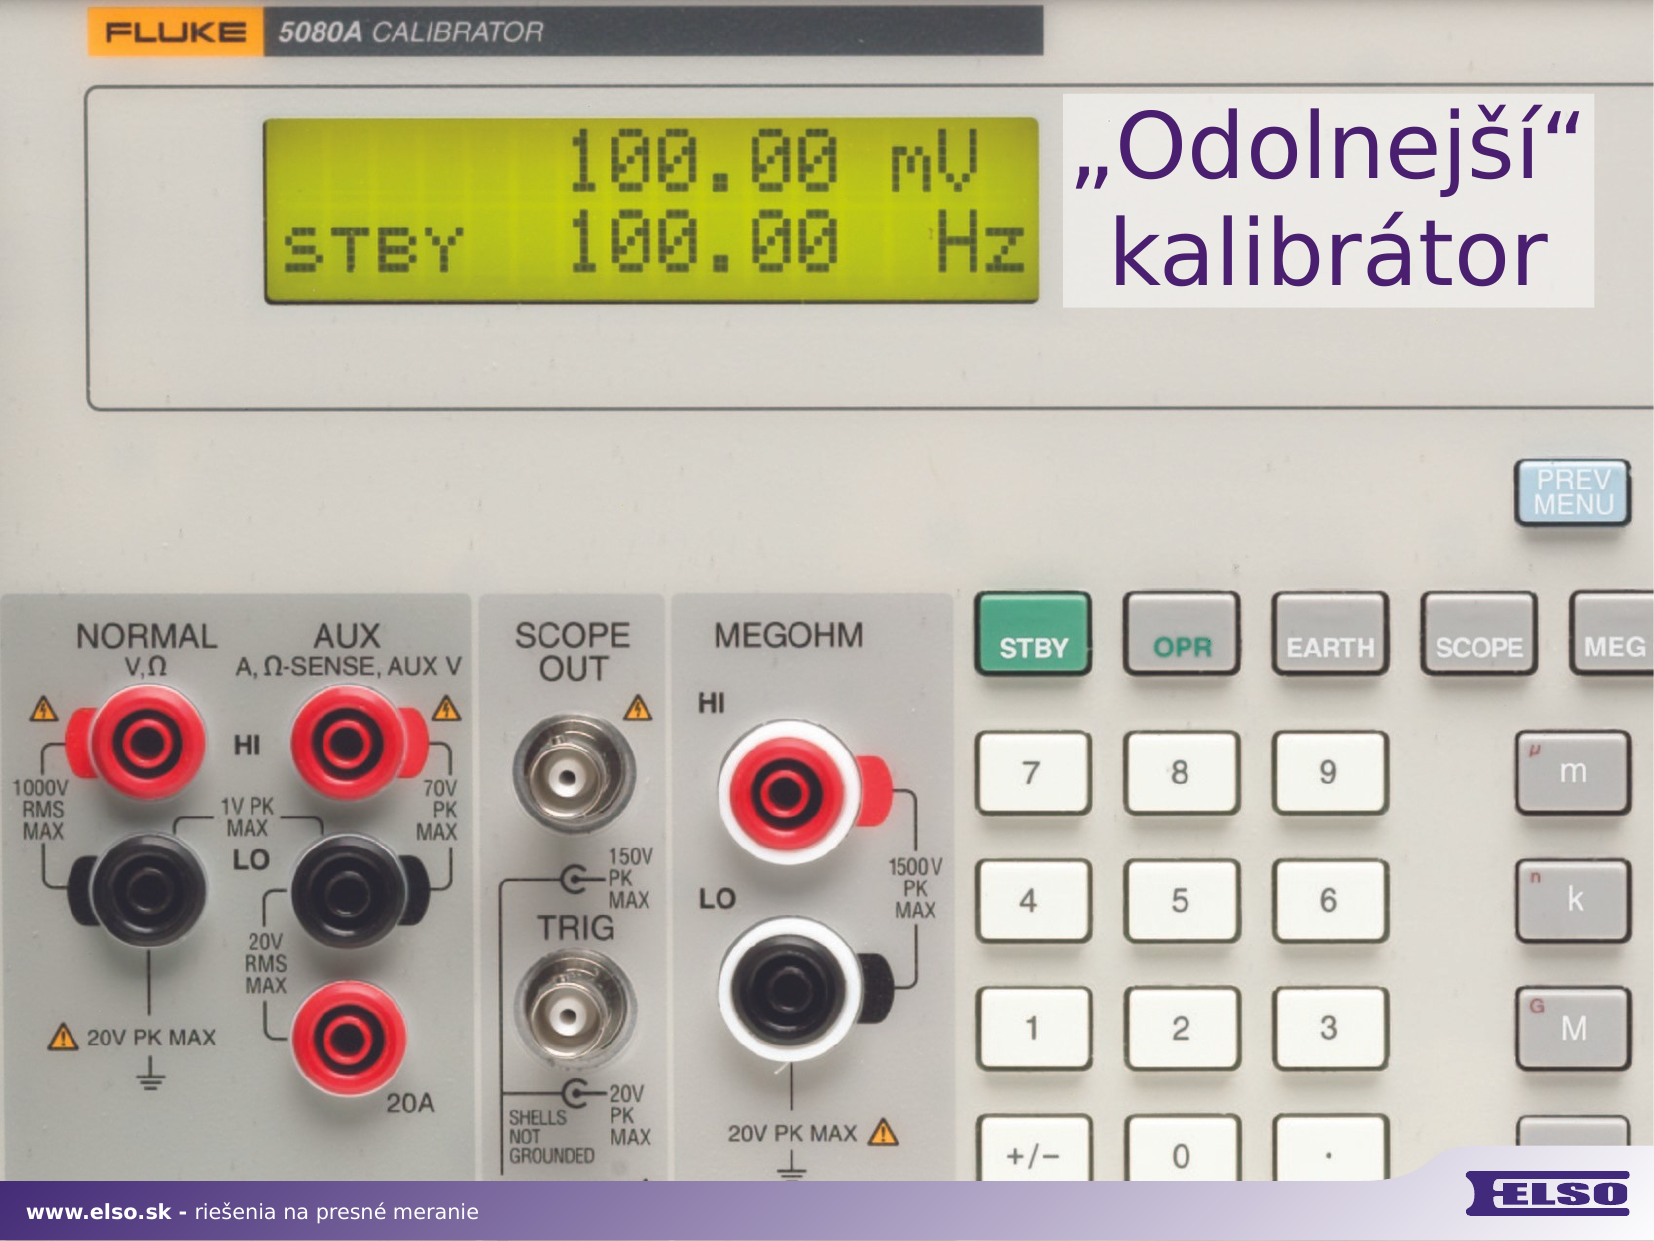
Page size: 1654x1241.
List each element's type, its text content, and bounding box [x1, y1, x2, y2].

picture [0, 0, 1654, 1181]
title „Odolnejší“ kalibrátor [1063, 94, 1595, 308]
